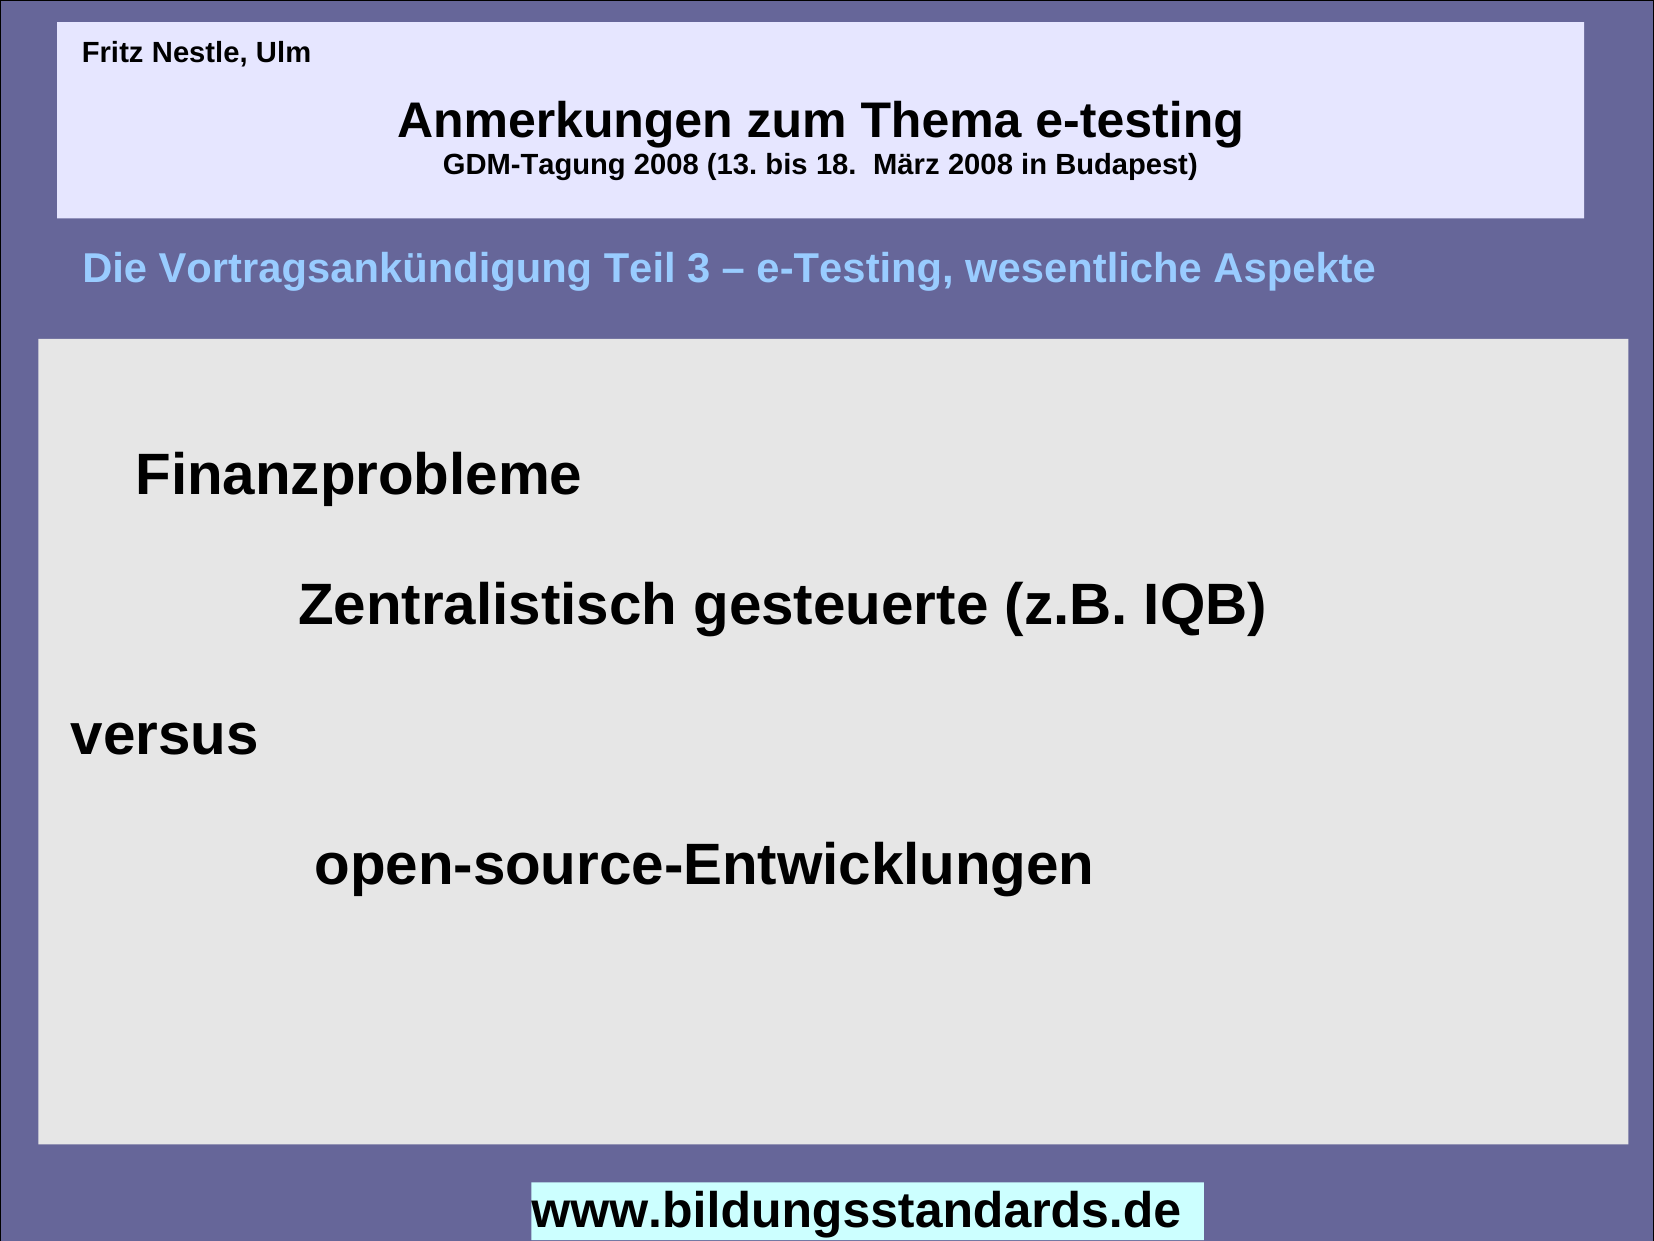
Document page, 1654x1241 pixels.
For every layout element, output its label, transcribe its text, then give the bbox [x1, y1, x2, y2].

text_box Die Vortragsankündigung Teil 3 – e-Testing, wesentliche Aspekte [82, 244, 1423, 295]
text_box Fritz Nestle, Ulm Anmerkungen zum Thema e-testing GDM-Tagung 2008 (13. bis 18. März 2008 in Budapest) [57, 22, 1585, 219]
text_box Finanzprobleme Zentralistisch gesteuerte (z.B. IQB) versus open-source-Entwicklungen [38, 338, 1629, 1145]
text_box [0, 0, 1654, 1241]
text_box www.bildungsstandards.de [531, 1182, 1204, 1241]
